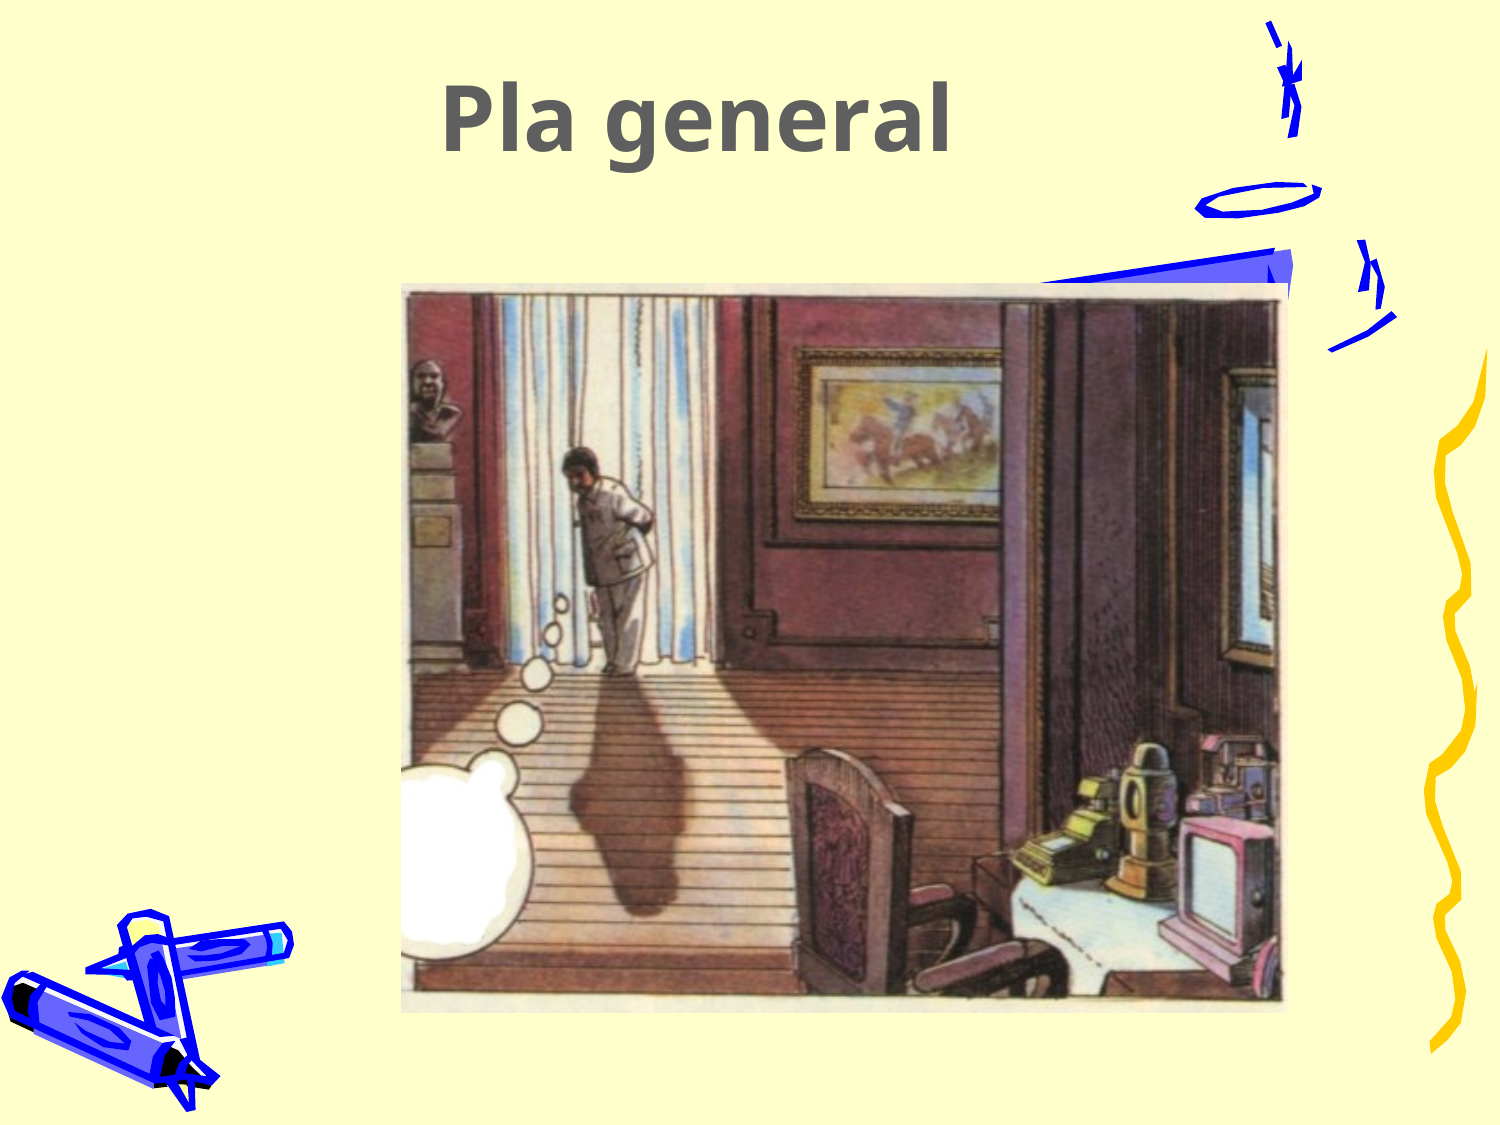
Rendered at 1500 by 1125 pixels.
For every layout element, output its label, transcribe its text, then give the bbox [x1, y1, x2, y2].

title Pla general [112, 24, 1282, 178]
picture [401, 283, 1288, 1013]
